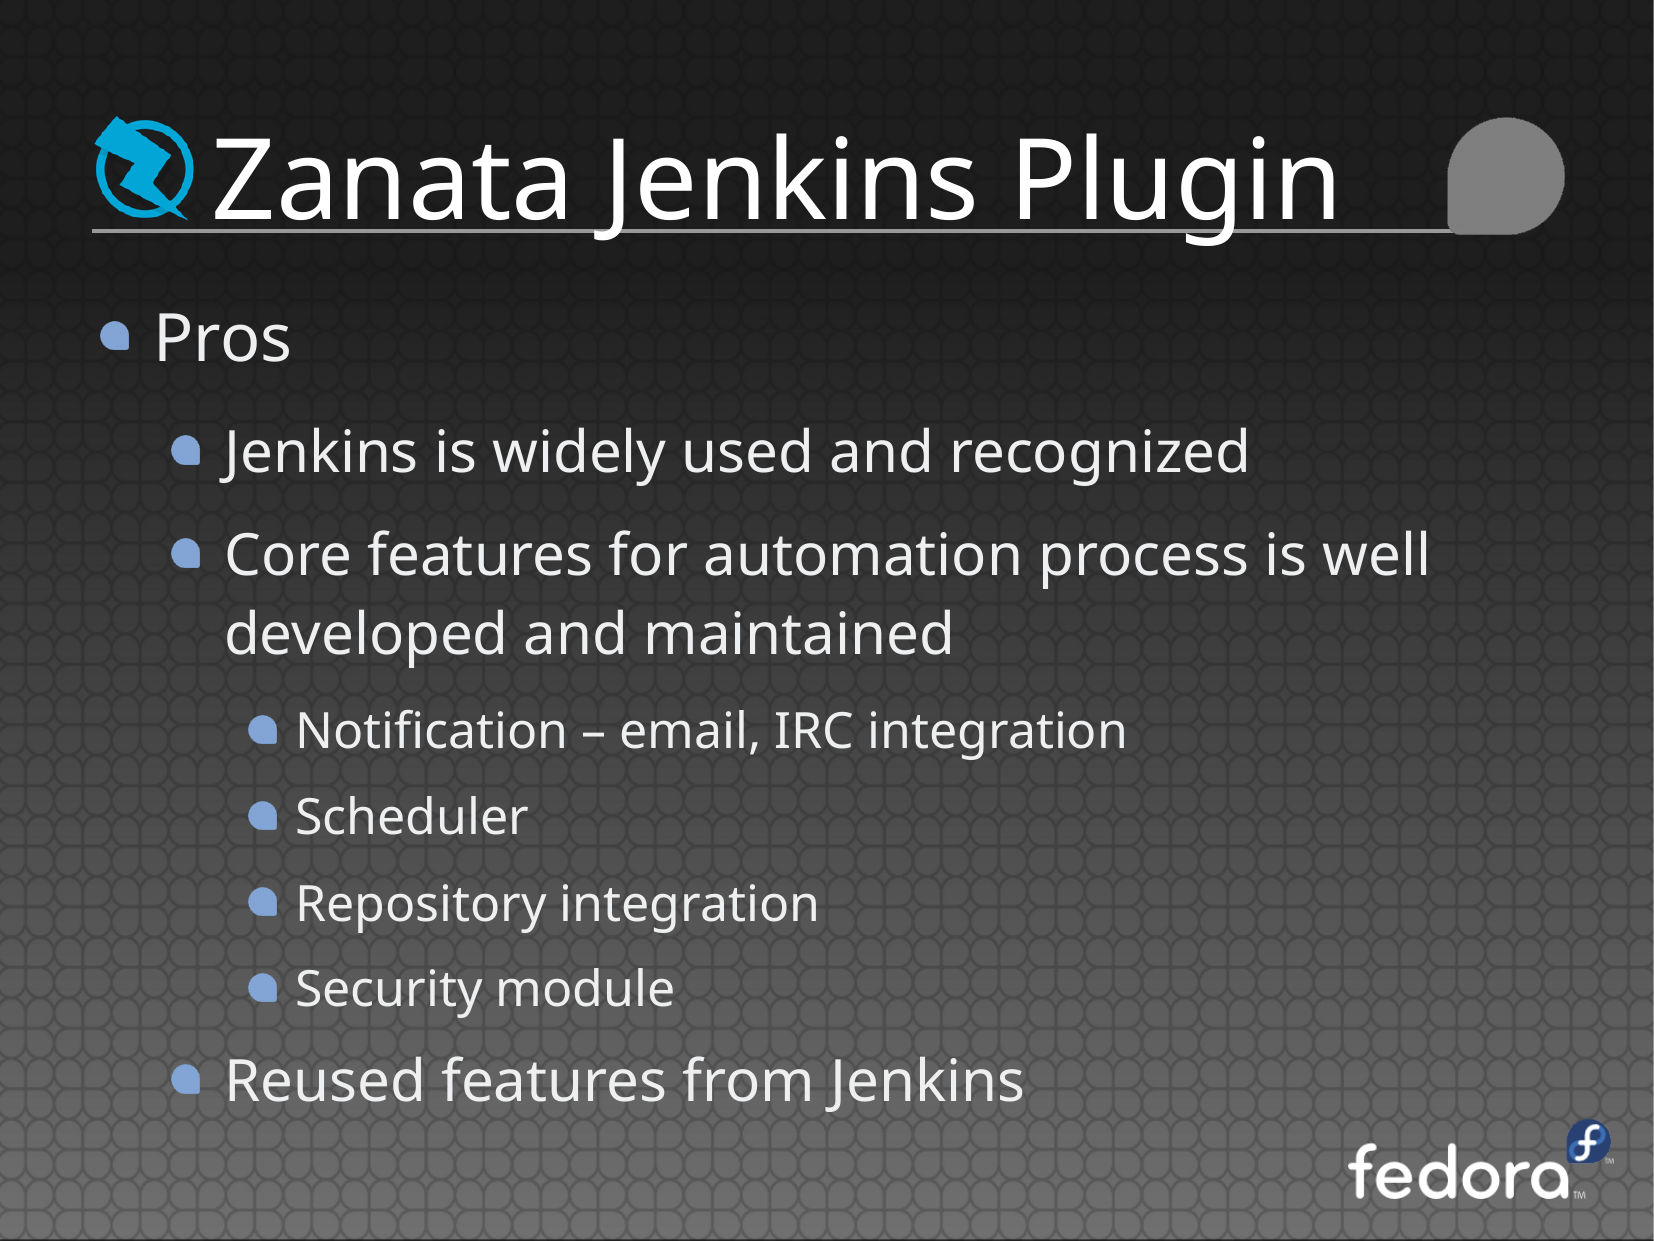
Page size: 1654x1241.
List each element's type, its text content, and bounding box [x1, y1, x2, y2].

title Zanata Jenkins Plugin [94, 100, 1426, 251]
picture [0, 0, 1654, 1241]
list Pros Jenkins is widely used and recognized Core features for automation process is well developed and maintained Notification – email, IRC integration Scheduler Repository integration Security module Reused features from Jenkins [82, 290, 1571, 1094]
